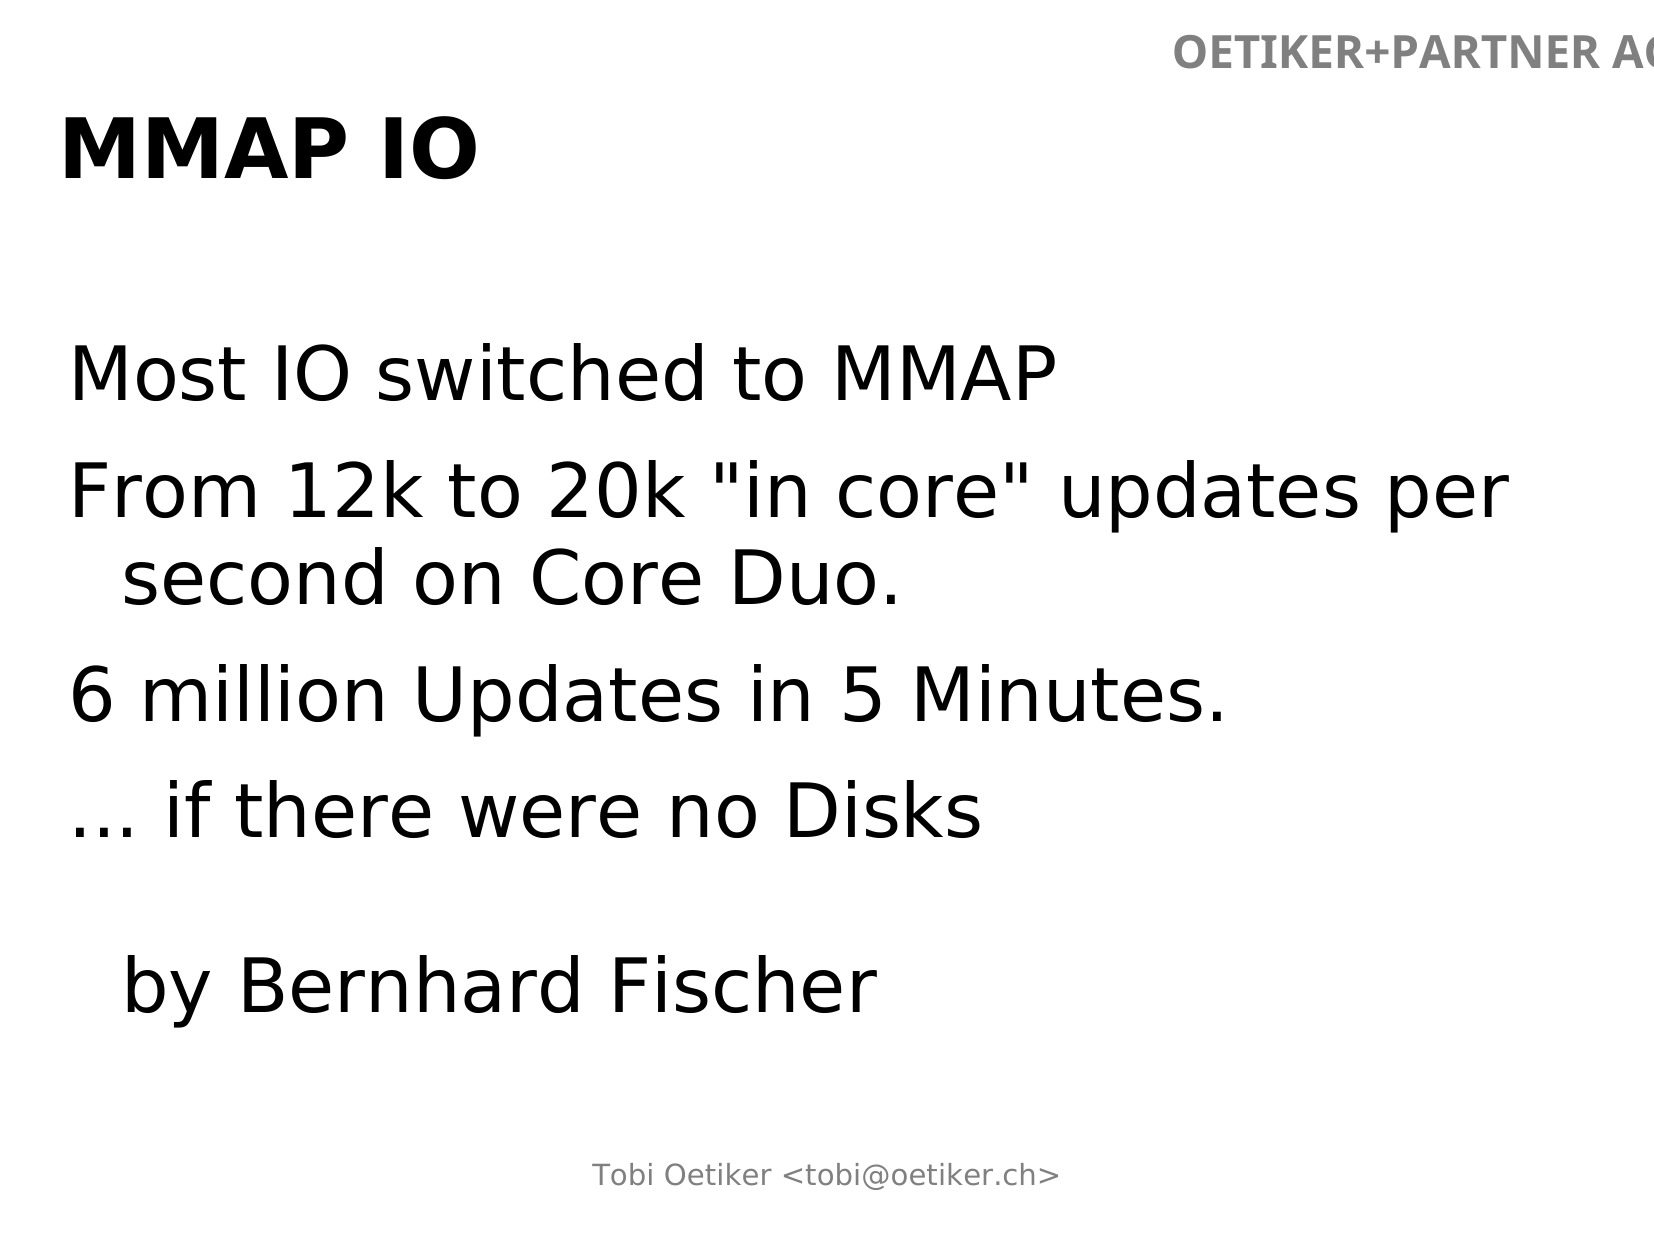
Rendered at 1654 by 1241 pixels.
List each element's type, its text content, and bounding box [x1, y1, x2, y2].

title MMAP IO [59, 75, 1607, 225]
list Most IO switched to MMAP From 12k to 20k "in core" updates per second on Core Duo. 6 million Updates in 5 Minutes. ... if there were no Disks by Bernhard Fischer [50, 330, 1571, 1100]
